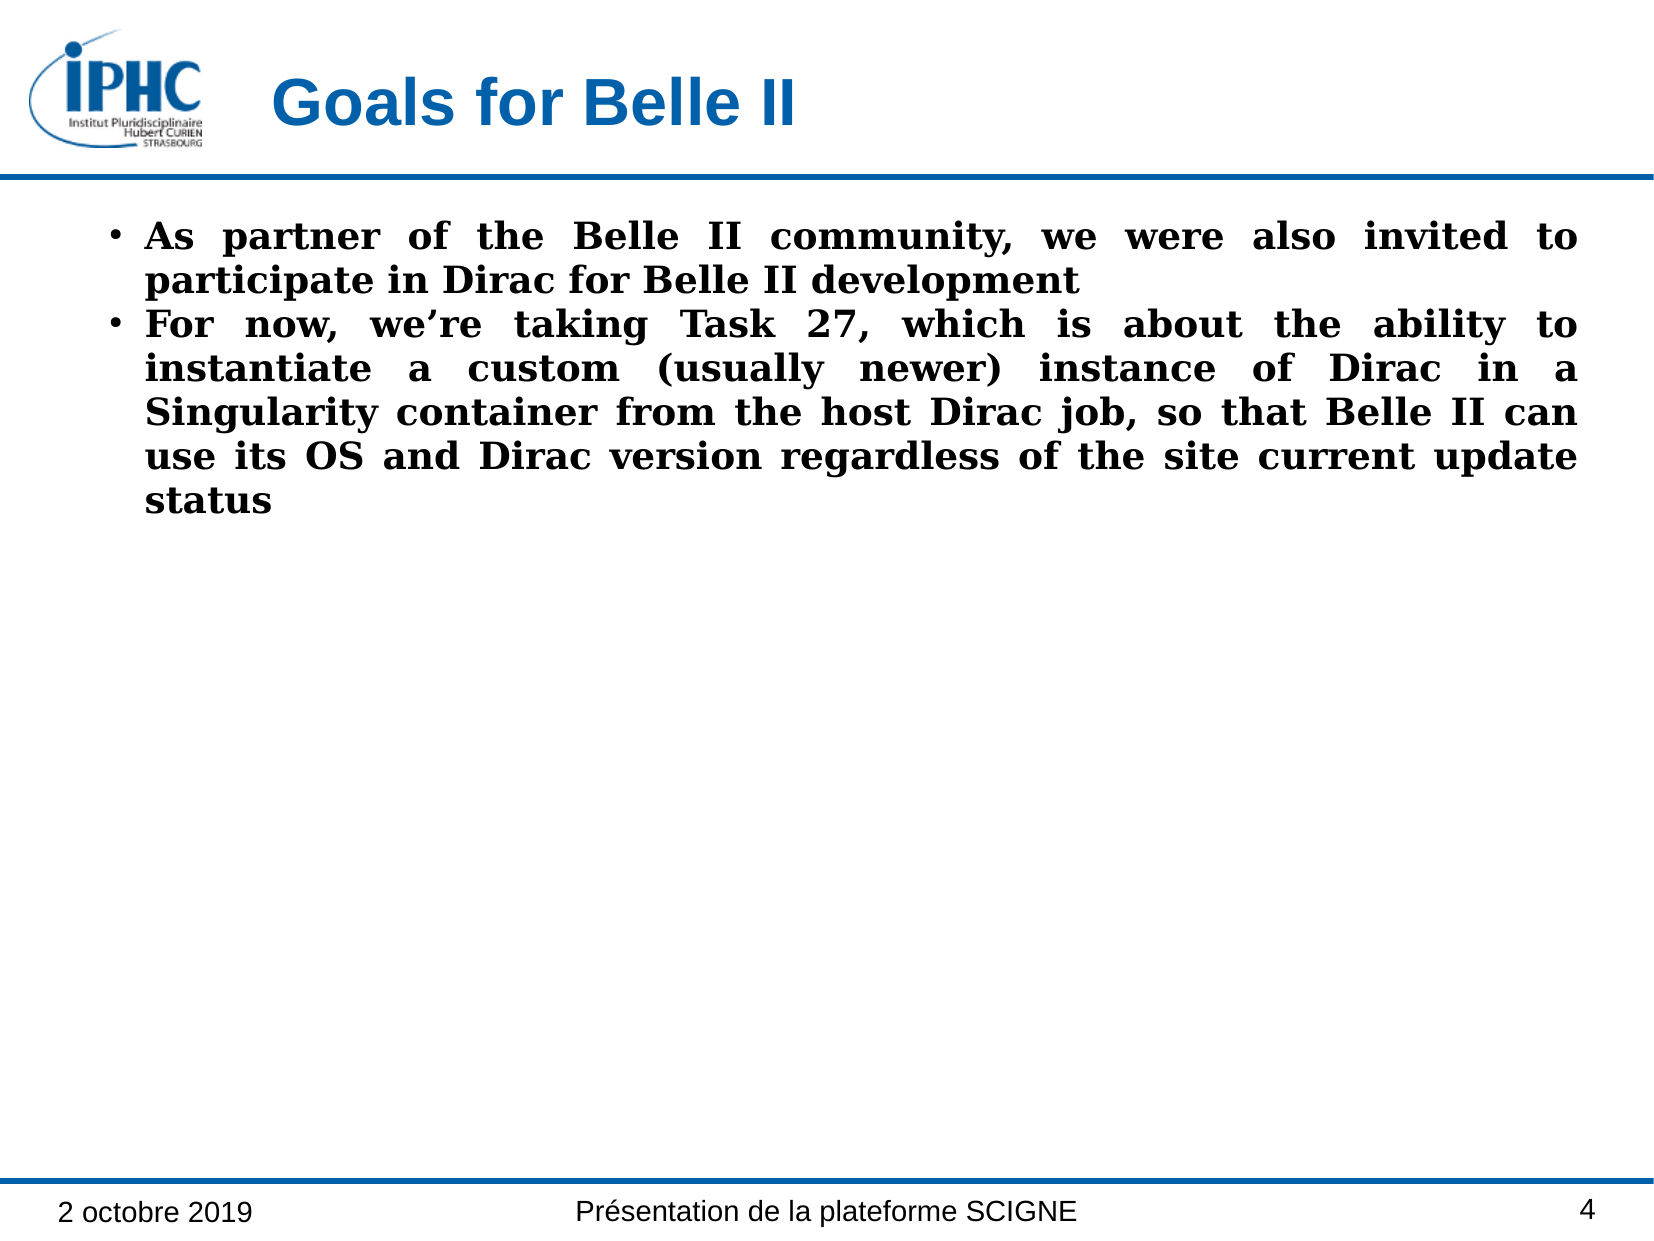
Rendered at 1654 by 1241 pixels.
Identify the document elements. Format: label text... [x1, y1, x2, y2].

text_box Goals for Belle II [257, 58, 1625, 148]
picture [29, 29, 202, 148]
text_box As partner of the Belle II community, we were also invited to participate in Dirac for Belle II development For now, we’re taking Task 27, which is about the ability to instantiate a custom (usually newer) instance of Dirac in a Singularity container from the host Dirac job, so that Belle II can use its OS and Dirac version regardless of the site current update status [59, 206, 1595, 532]
